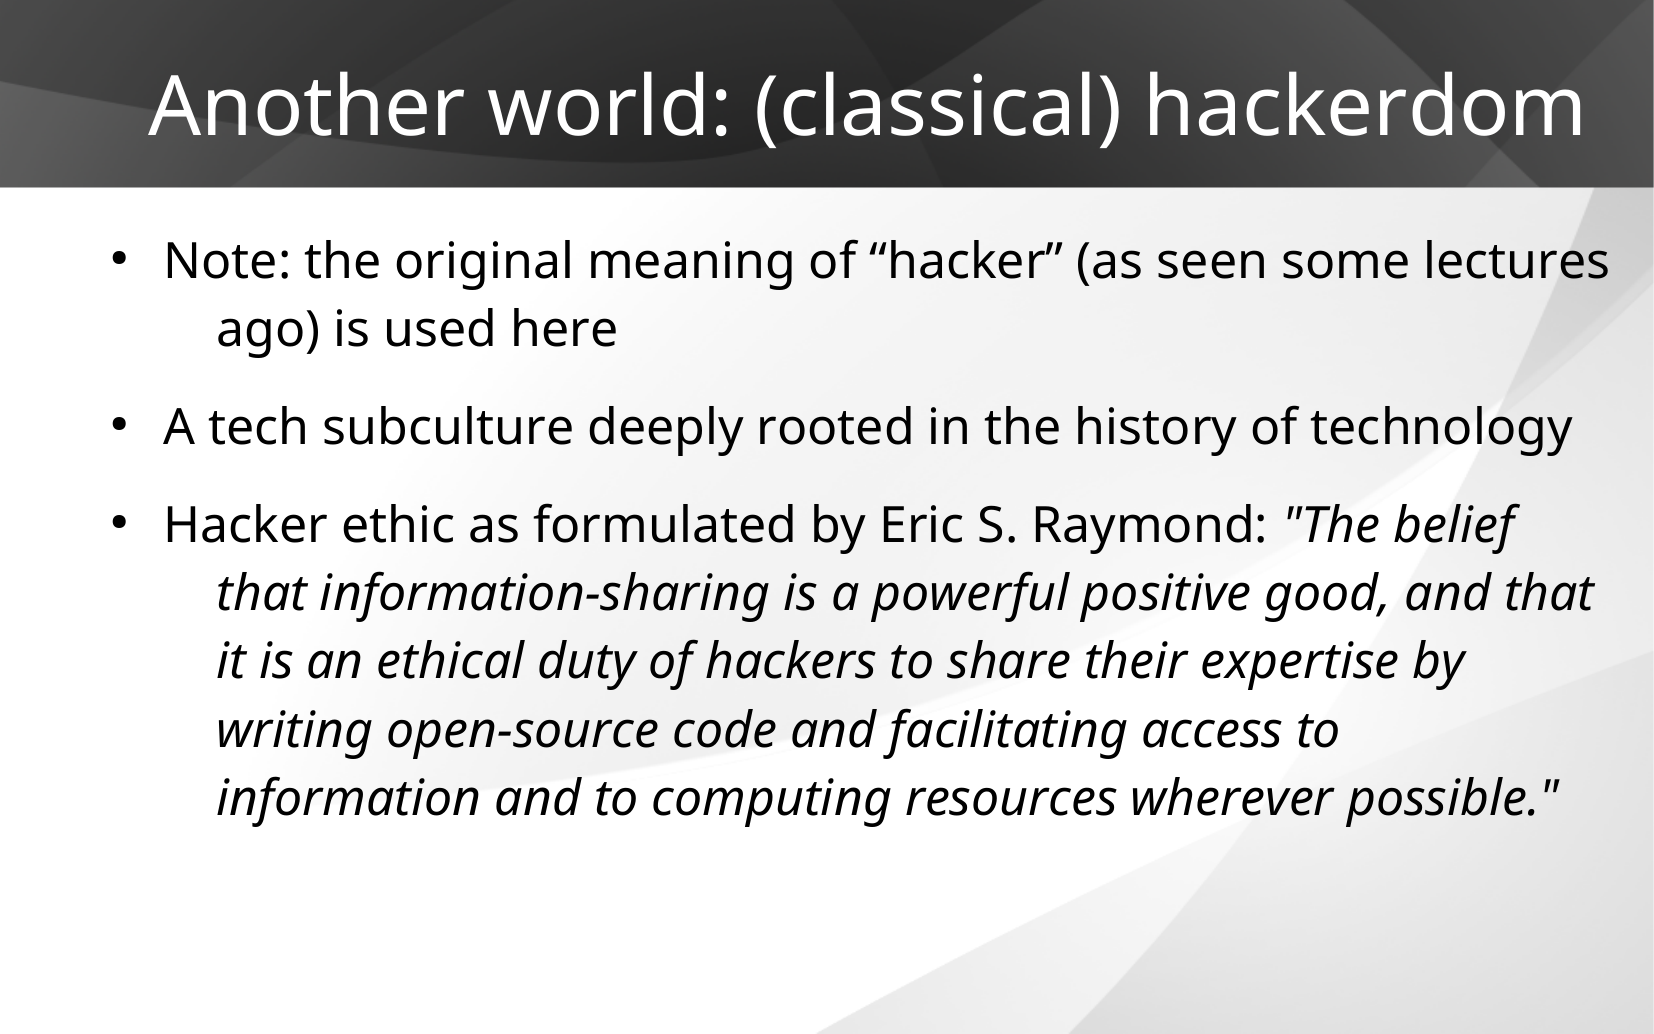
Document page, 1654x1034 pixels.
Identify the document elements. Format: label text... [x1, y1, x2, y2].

title Another world: (classical) hackerdom [124, 0, 1613, 208]
picture [0, 0, 1654, 1034]
list Note: the original meaning of “hacker” (as seen some lectures ago) is used here A tech subculture deeply rooted in the history of technology Hacker ethic as formulated by Eric S. Raymond: "The belief that information-sharing is a powerful positive good, and that it is an ethical duty of hackers to share their expertise by writing open-source code and facilitating access to information and to computing resources wherever possible." [75, 225, 1613, 1013]
